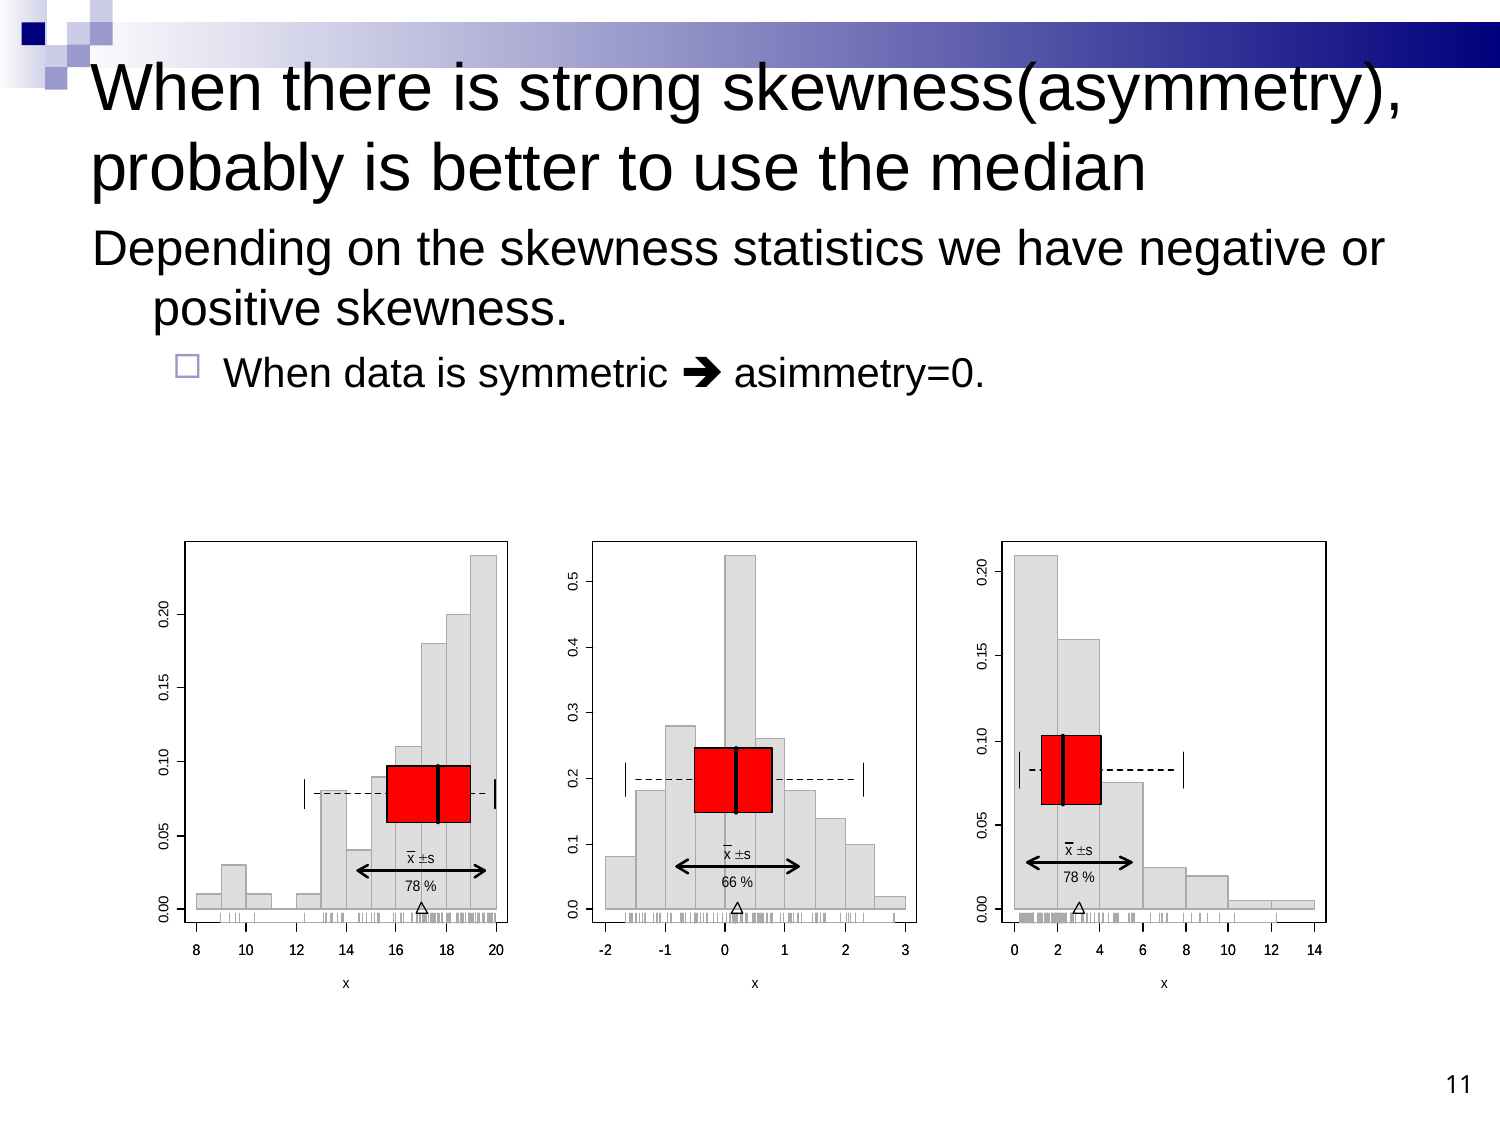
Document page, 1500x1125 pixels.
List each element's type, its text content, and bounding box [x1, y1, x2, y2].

text_box [123, 515, 1351, 988]
list Depending on the skewness statistics we have negative or positive skewness. When data is symmetric  asimmetry=0. [76, 208, 1429, 433]
text_box <número> [1139, 1070, 1489, 1110]
title When there is strong skewness(asymmetry), probably is better to use the median [75, 36, 1426, 212]
